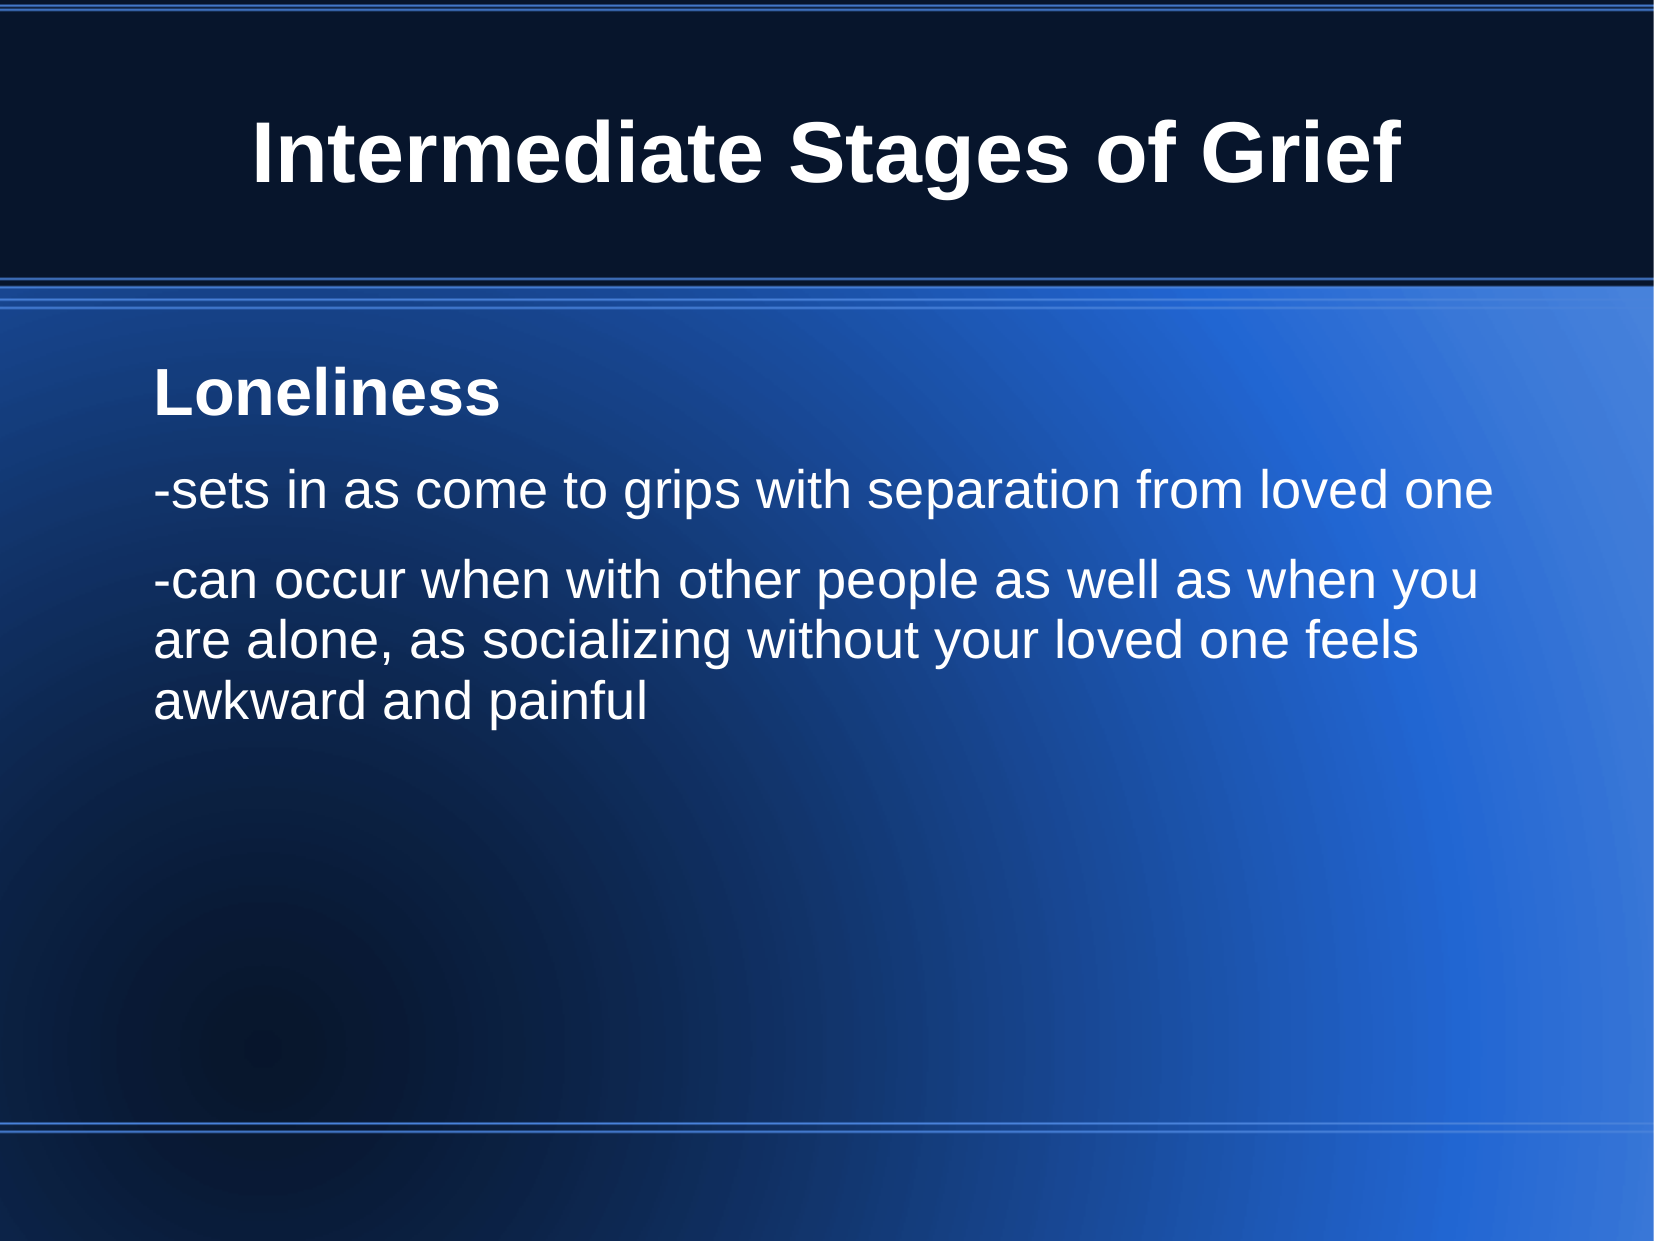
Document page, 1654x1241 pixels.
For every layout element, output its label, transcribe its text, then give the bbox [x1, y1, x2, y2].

list Loneliness -sets in as come to grips with separation from loved one -can occur when with other people as well as when you are alone, as socializing without your loved one feels awkward and painful [82, 355, 1571, 1058]
picture [0, 0, 1654, 1241]
title Intermediate Stages of Grief [82, 49, 1571, 257]
